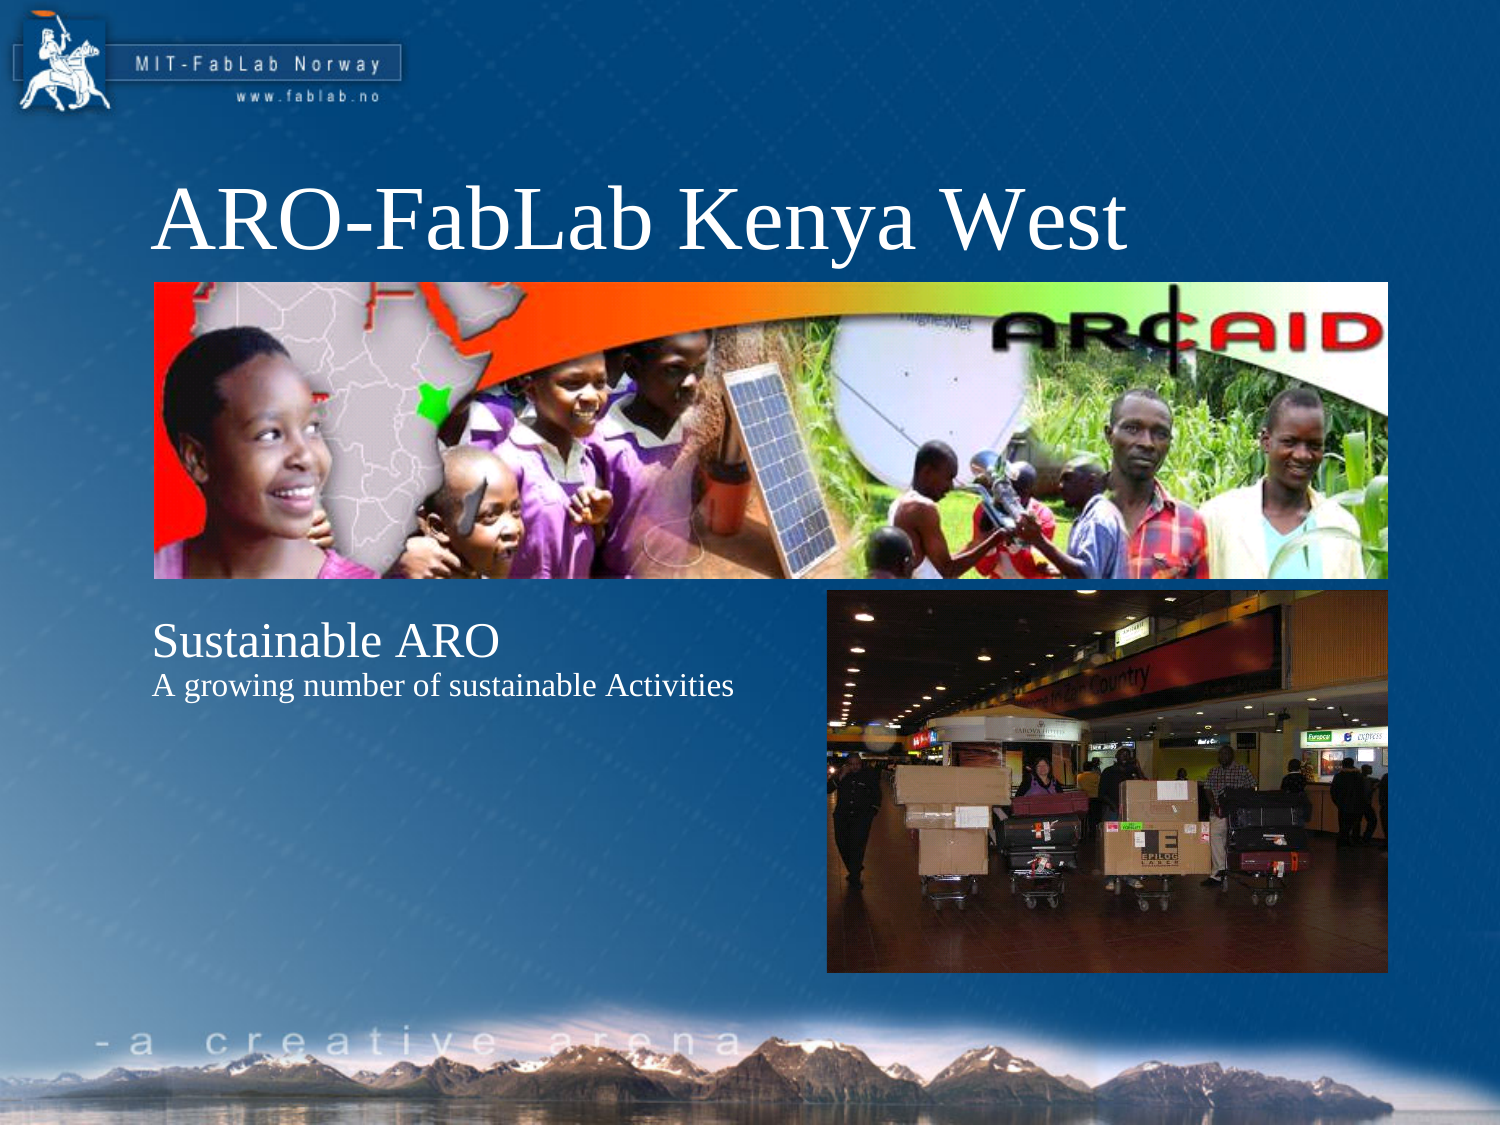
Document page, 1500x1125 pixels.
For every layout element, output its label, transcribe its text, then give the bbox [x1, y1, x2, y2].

text_box ARO-FabLab Kenya West [135, 165, 1145, 282]
picture [0, 0, 1500, 1125]
text_box Sustainable ARO A growing number of sustainable Activities [136, 608, 751, 716]
